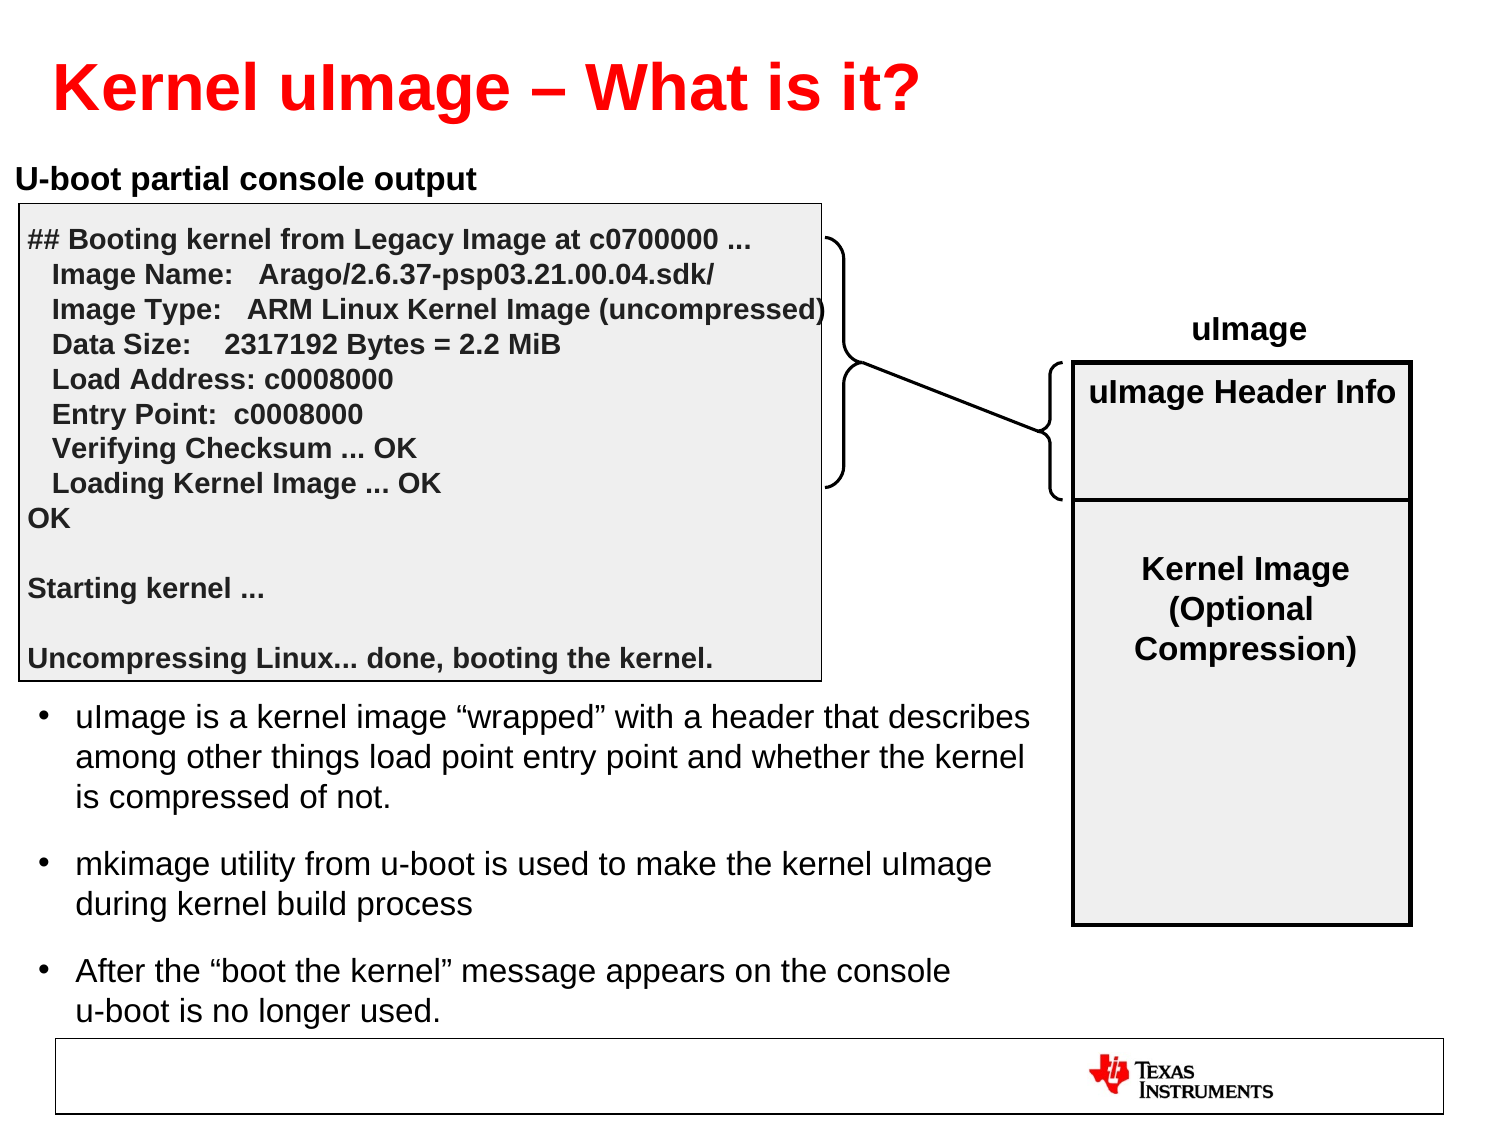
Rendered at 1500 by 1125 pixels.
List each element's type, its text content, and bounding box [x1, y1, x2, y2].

text_box ## Booting kernel from Legacy Image at c0700000 ... Image Name: Arago/2.6.37-psp03.21.00.04.sdk/ Image Type: ARM Linux Kernel Image (uncompressed) Data Size: 2317192 Bytes = 2.2 MiB Load Address: c0008000 Entry Point: c0008000 Verifying Checksum ... OK Loading Kernel Image ... OK OK Starting kernel ... Uncompressing Linux... done, booting the kernel. [12, 212, 863, 683]
text_box U-boot partial console output [0, 149, 538, 206]
text_box Kernel Image (Optional Compression) [1119, 539, 1373, 675]
text_box uImage Header Info [1073, 362, 1412, 418]
text_box [1072, 362, 1411, 925]
text_box uImage [1176, 299, 1323, 356]
text_box uImage is a kernel image “wrapped” with a header that describes among other things load point entry point and whether the kernel is compressed of not. mkimage utility from u-boot is used to make the kernel uImage during kernel build process After the “boot the kernel” message appears on the console u-boot is no longer used. [23, 687, 1060, 1033]
text_box [18, 203, 822, 681]
picture [1087, 1052, 1274, 1099]
title Kernel uImage – What is it? [37, 23, 1426, 158]
